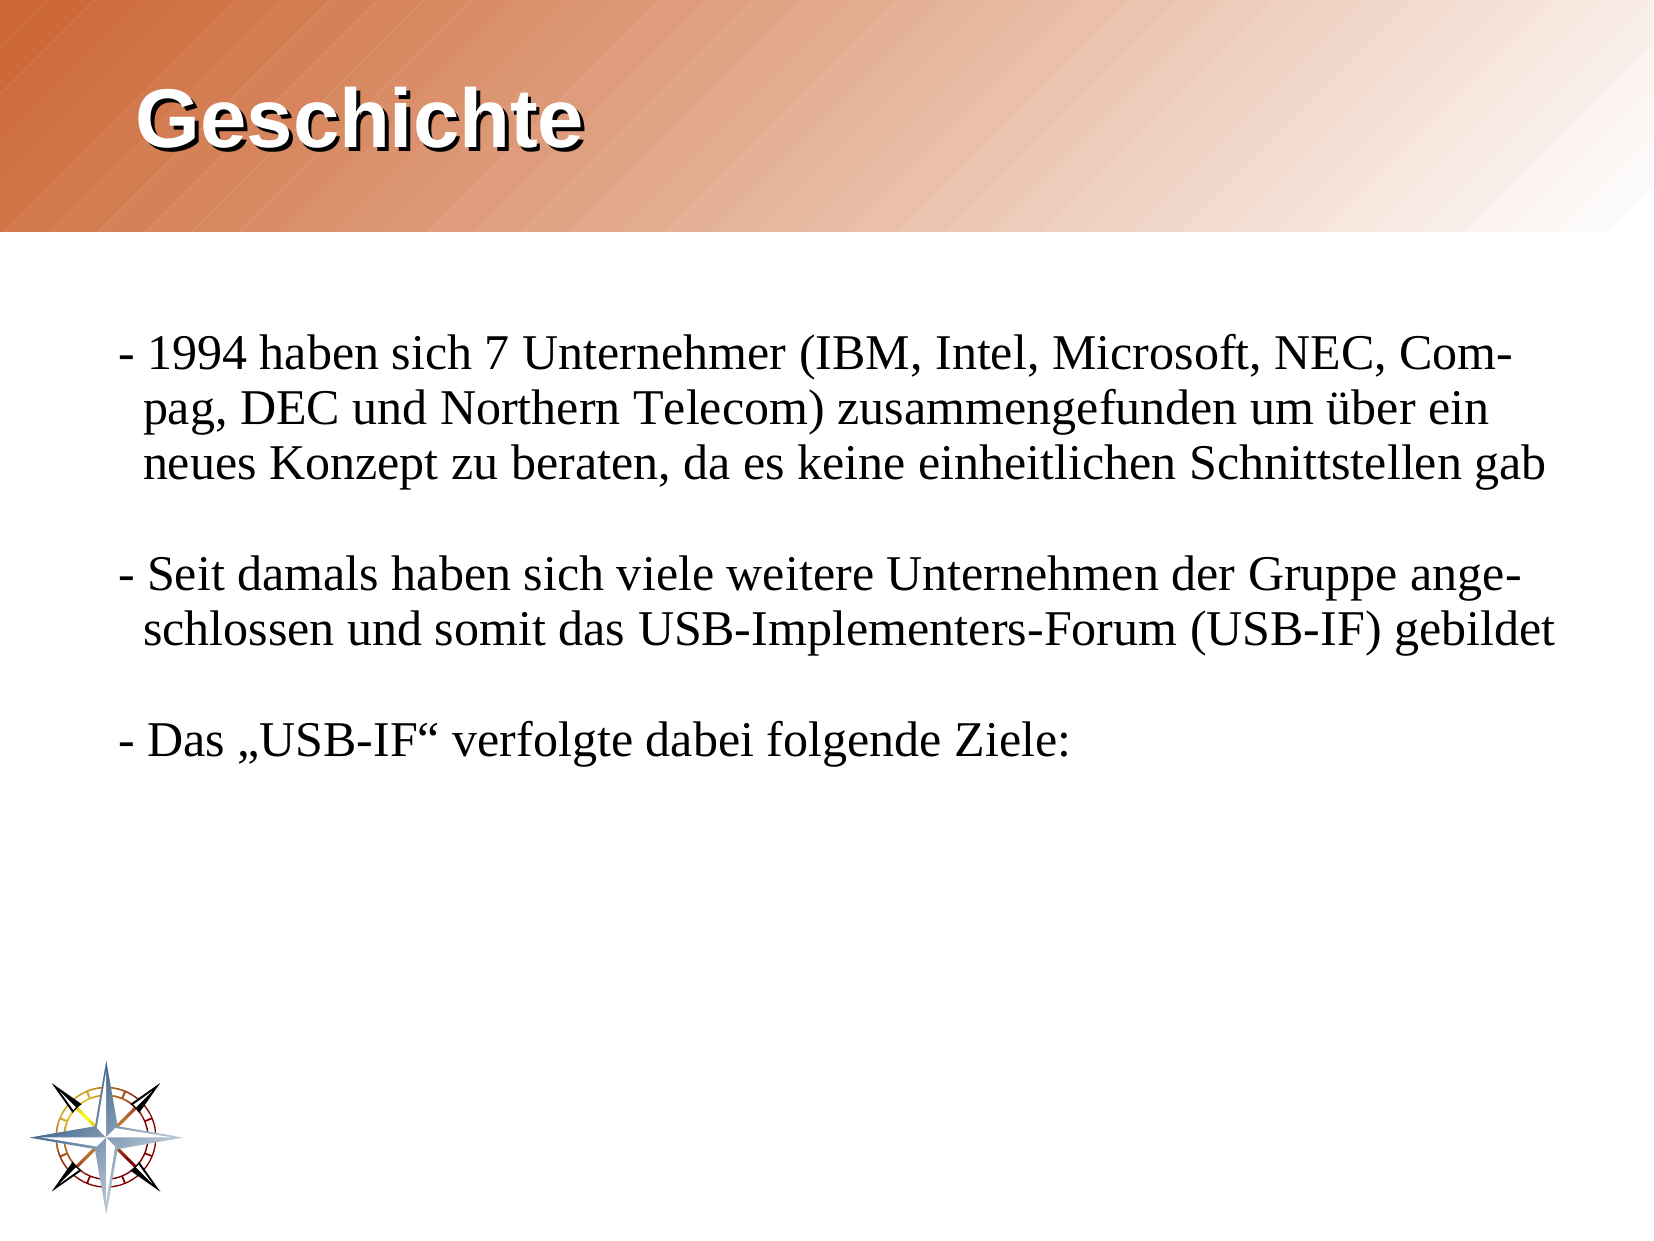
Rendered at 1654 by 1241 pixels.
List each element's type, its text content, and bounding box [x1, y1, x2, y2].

text_box - 1994 haben sich 7 Unternehmer (IBM, Intel, Microsoft, NEC, Com- pag, DEC und Northern Telecom) zusammengefunden um über ein neues Konzept zu beraten, da es keine einheitlichen Schnittstellen gab - Seit damals haben sich viele weitere Unternehmen der Gruppe ange- schlossen und somit das USB-Implementers-Forum (USB-IF) gebildet - Das „USB-IF“ verfolgte dabei folgende Ziele: [118, 324, 1595, 832]
title Geschichte [135, 0, 1422, 238]
